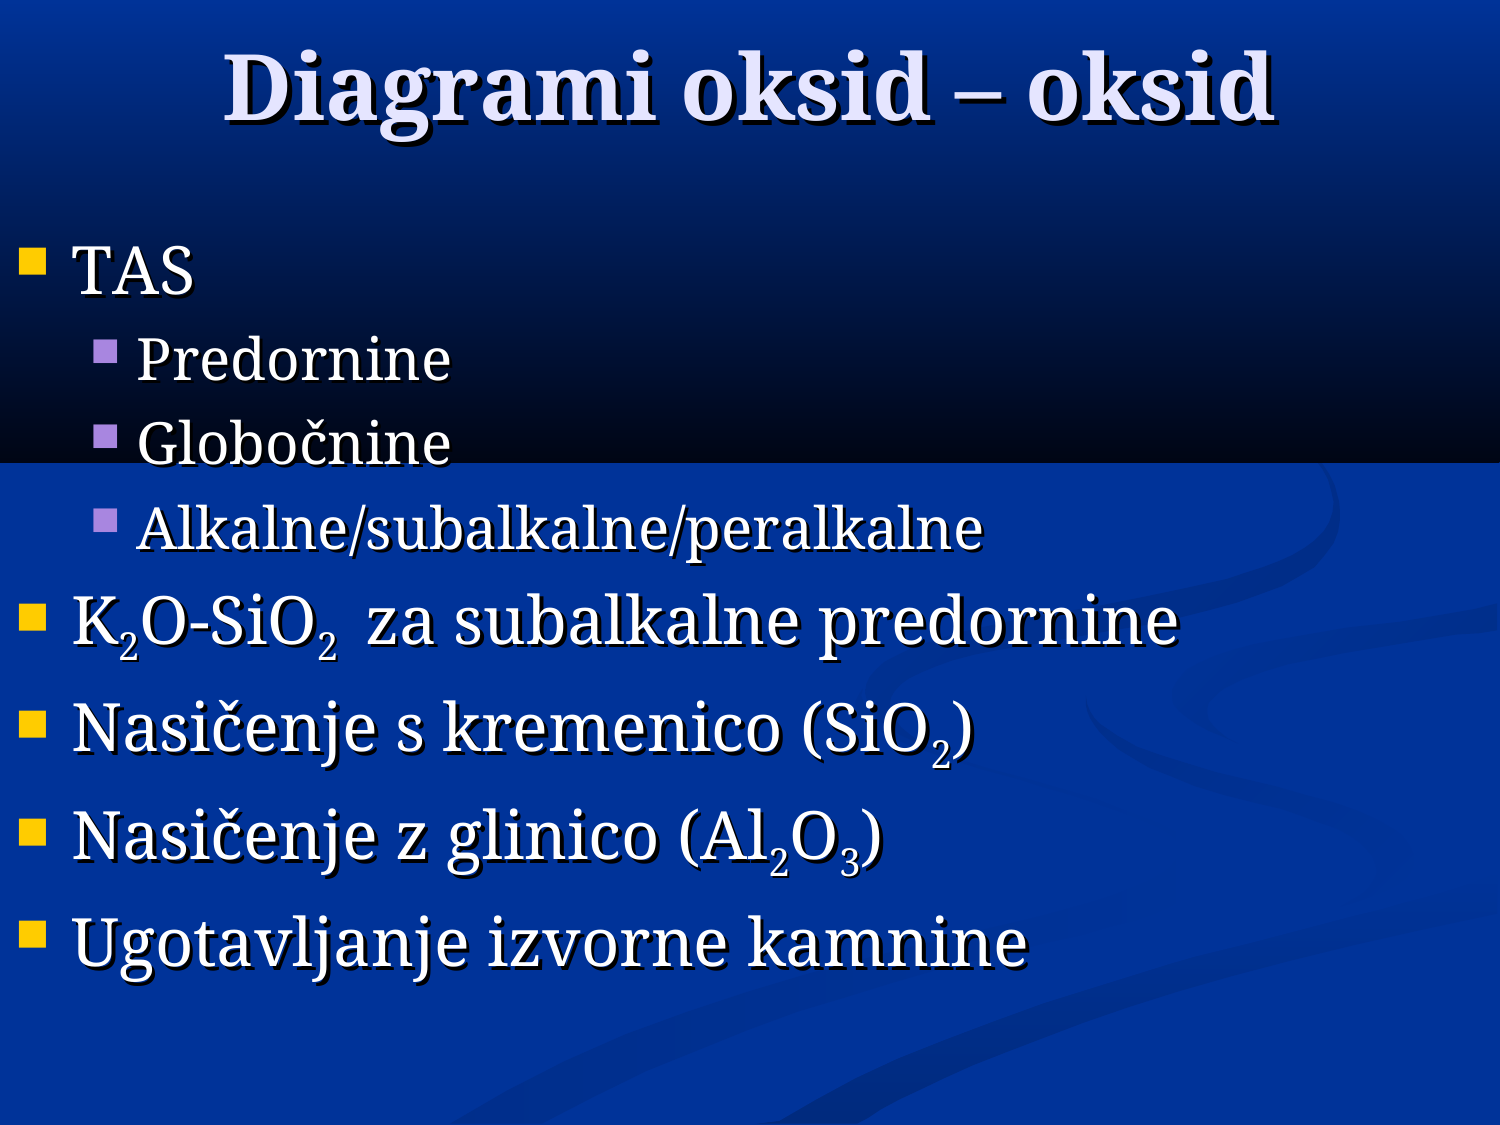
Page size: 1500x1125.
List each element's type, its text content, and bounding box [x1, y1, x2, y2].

title Diagrami oksid – oksid [75, 21, 1426, 220]
list TAS Predornine Globočnine Alkalne/subalkalne/peralkalne K2O-SiO2 za subalkalne predornine Nasičenje s kremenico (SiO2) Nasičenje z glinico (Al2O3) Ugotavljanje izvorne kamnine [0, 220, 1500, 1125]
